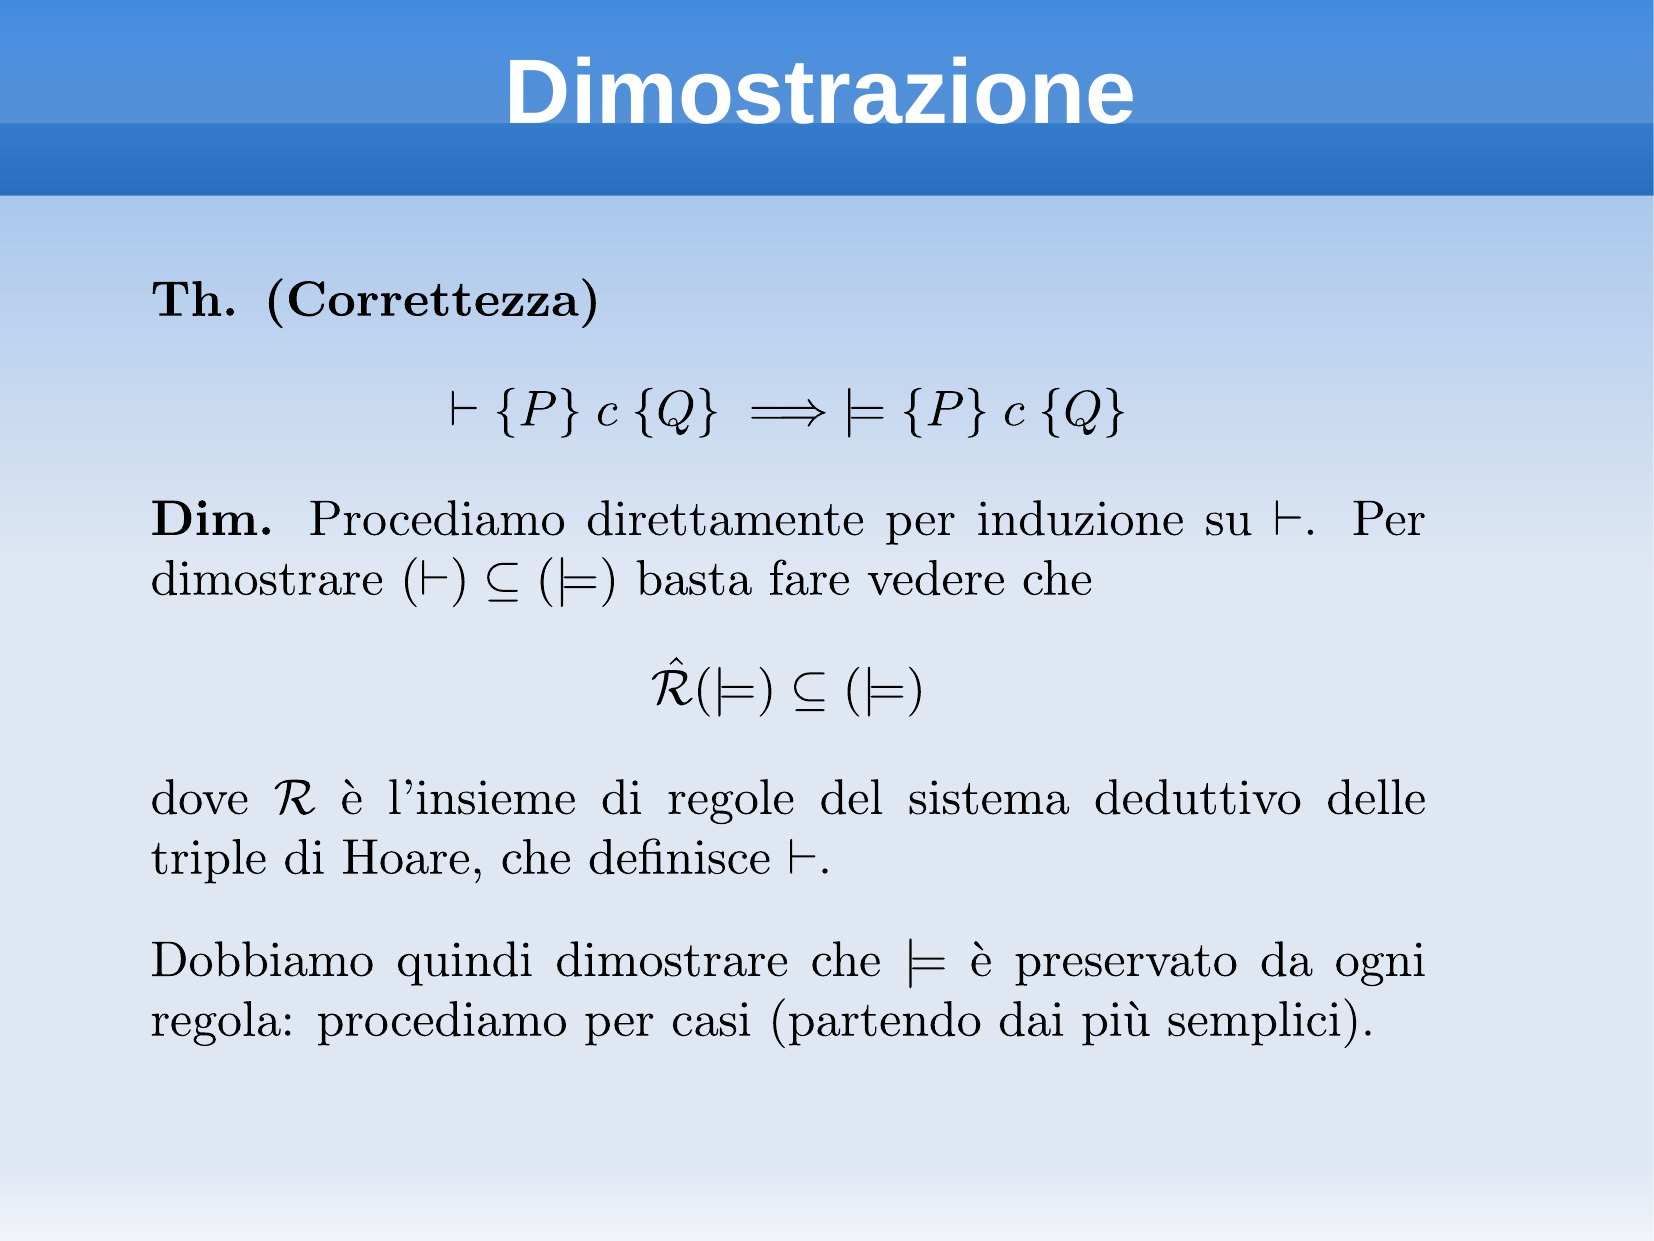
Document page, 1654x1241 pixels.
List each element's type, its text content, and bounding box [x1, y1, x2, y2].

text_box [150, 278, 1427, 1049]
picture [0, 0, 1654, 1241]
title Dimostrazione [76, 0, 1565, 188]
